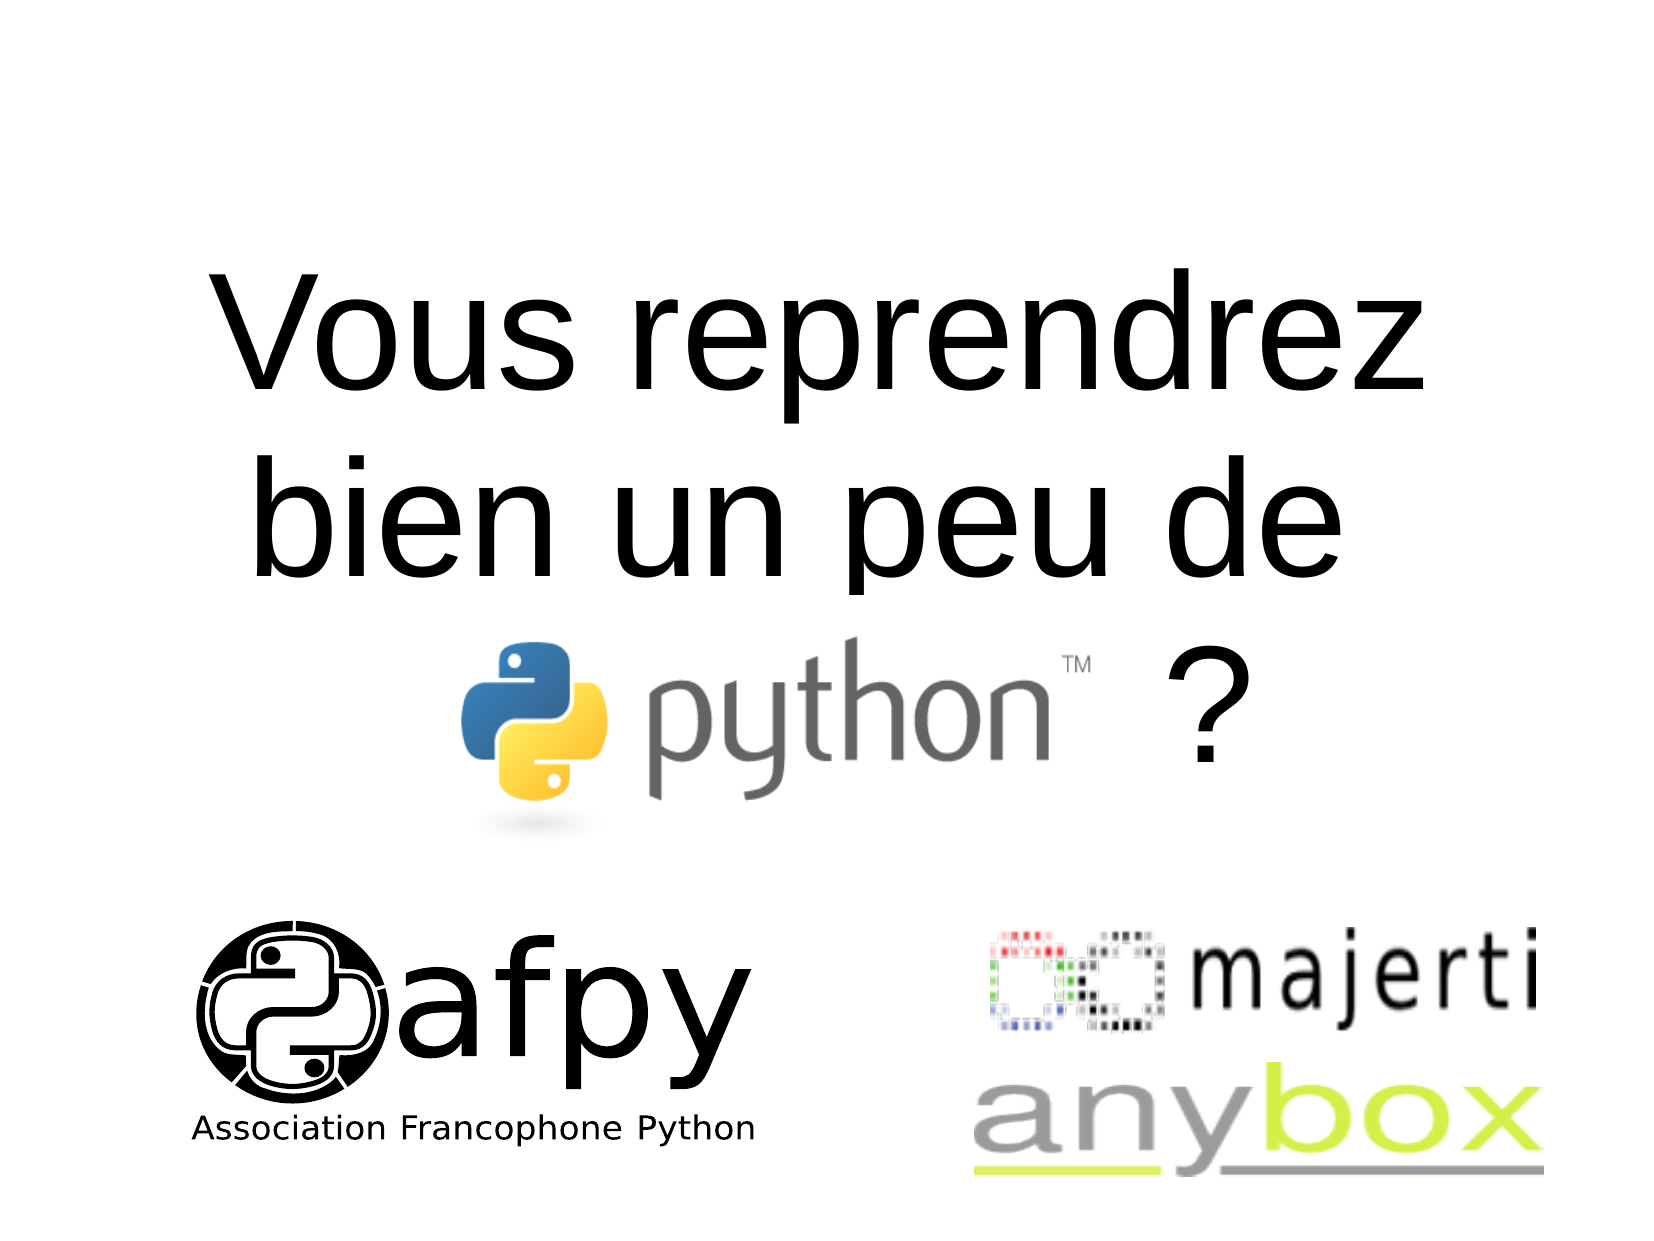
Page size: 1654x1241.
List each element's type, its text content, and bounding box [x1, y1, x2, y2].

title Vous reprendrez bien un peu de python ? [76, 239, 1565, 798]
picture [177, 595, 1152, 1152]
subtitle [82, 290, 1571, 1109]
picture [974, 1062, 1544, 1177]
picture [990, 927, 1536, 1034]
